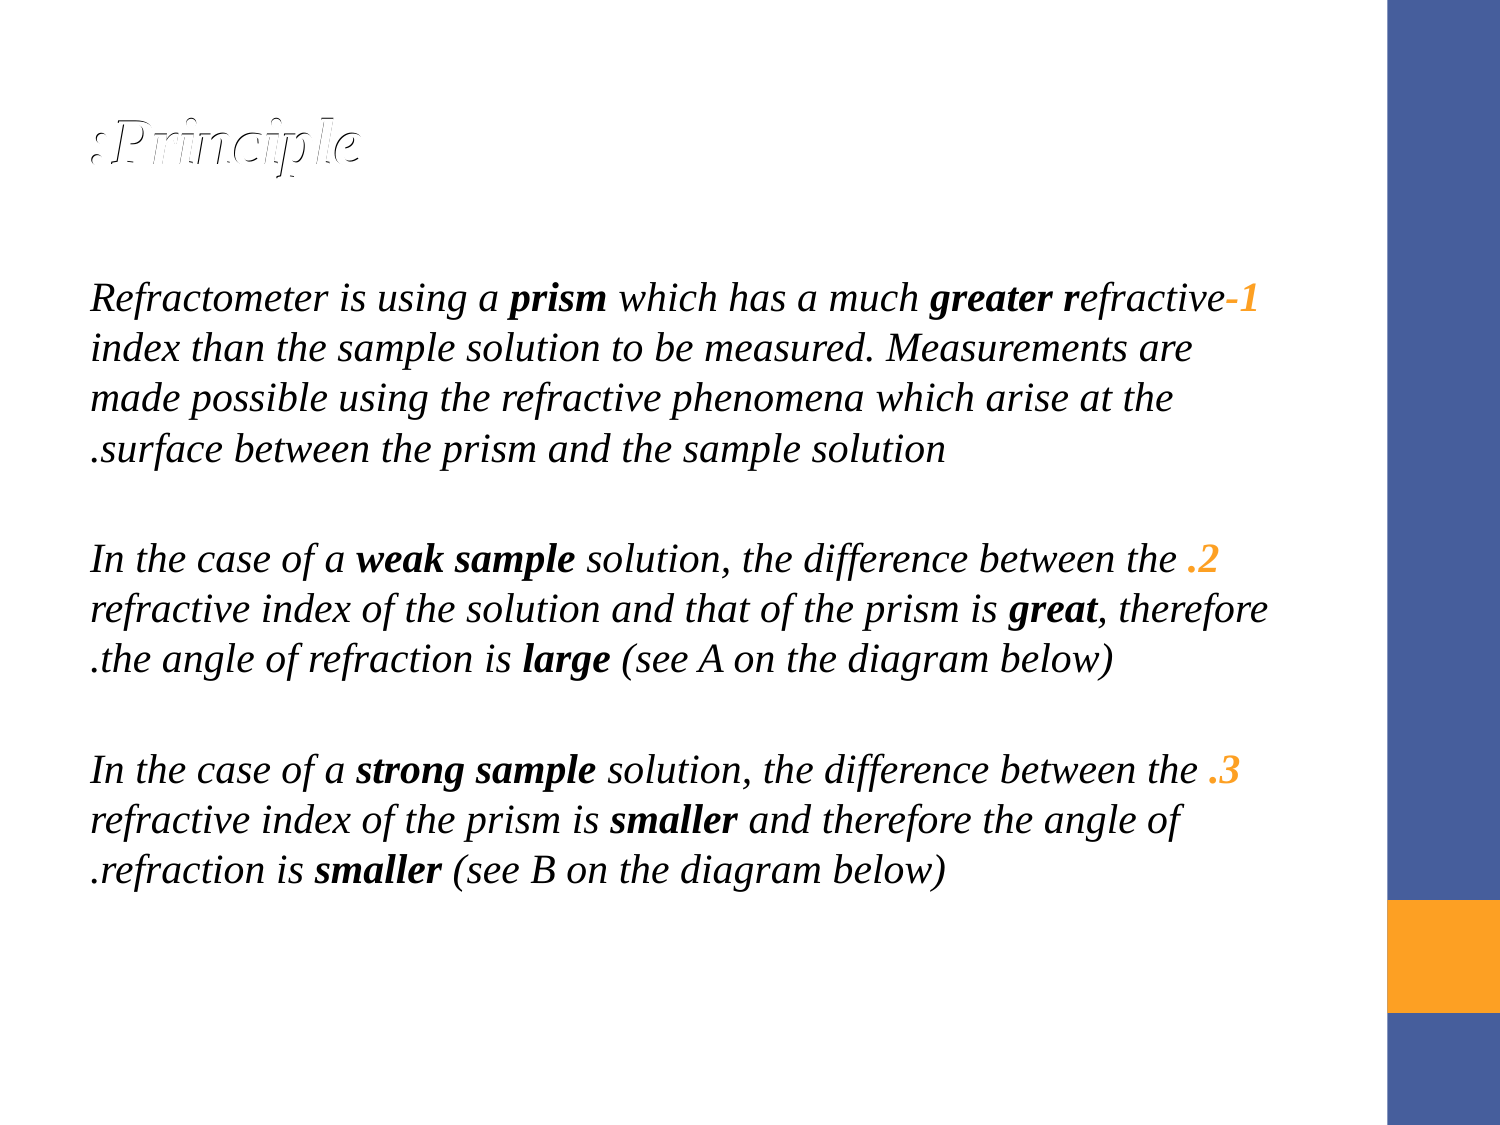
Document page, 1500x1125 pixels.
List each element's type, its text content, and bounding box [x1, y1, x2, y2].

list 1-Refractometer is using a prism which has a much greater refractive index than the sample solution to be measured. Measurements are made possible using the refractive phenomena which arise at the surface between the prism and the sample solution. 2. In the case of a weak sample solution, the difference between the refractive index of the solution and that of the prism is great, therefore the angle of refraction is large (see A on the diagram below). 3. In the case of a strong sample solution, the difference between the refractive index of the prism is smaller and therefore the angle of refraction is smaller (see B on the diagram below). [75, 262, 1326, 1051]
title Principle: [75, 45, 1326, 233]
